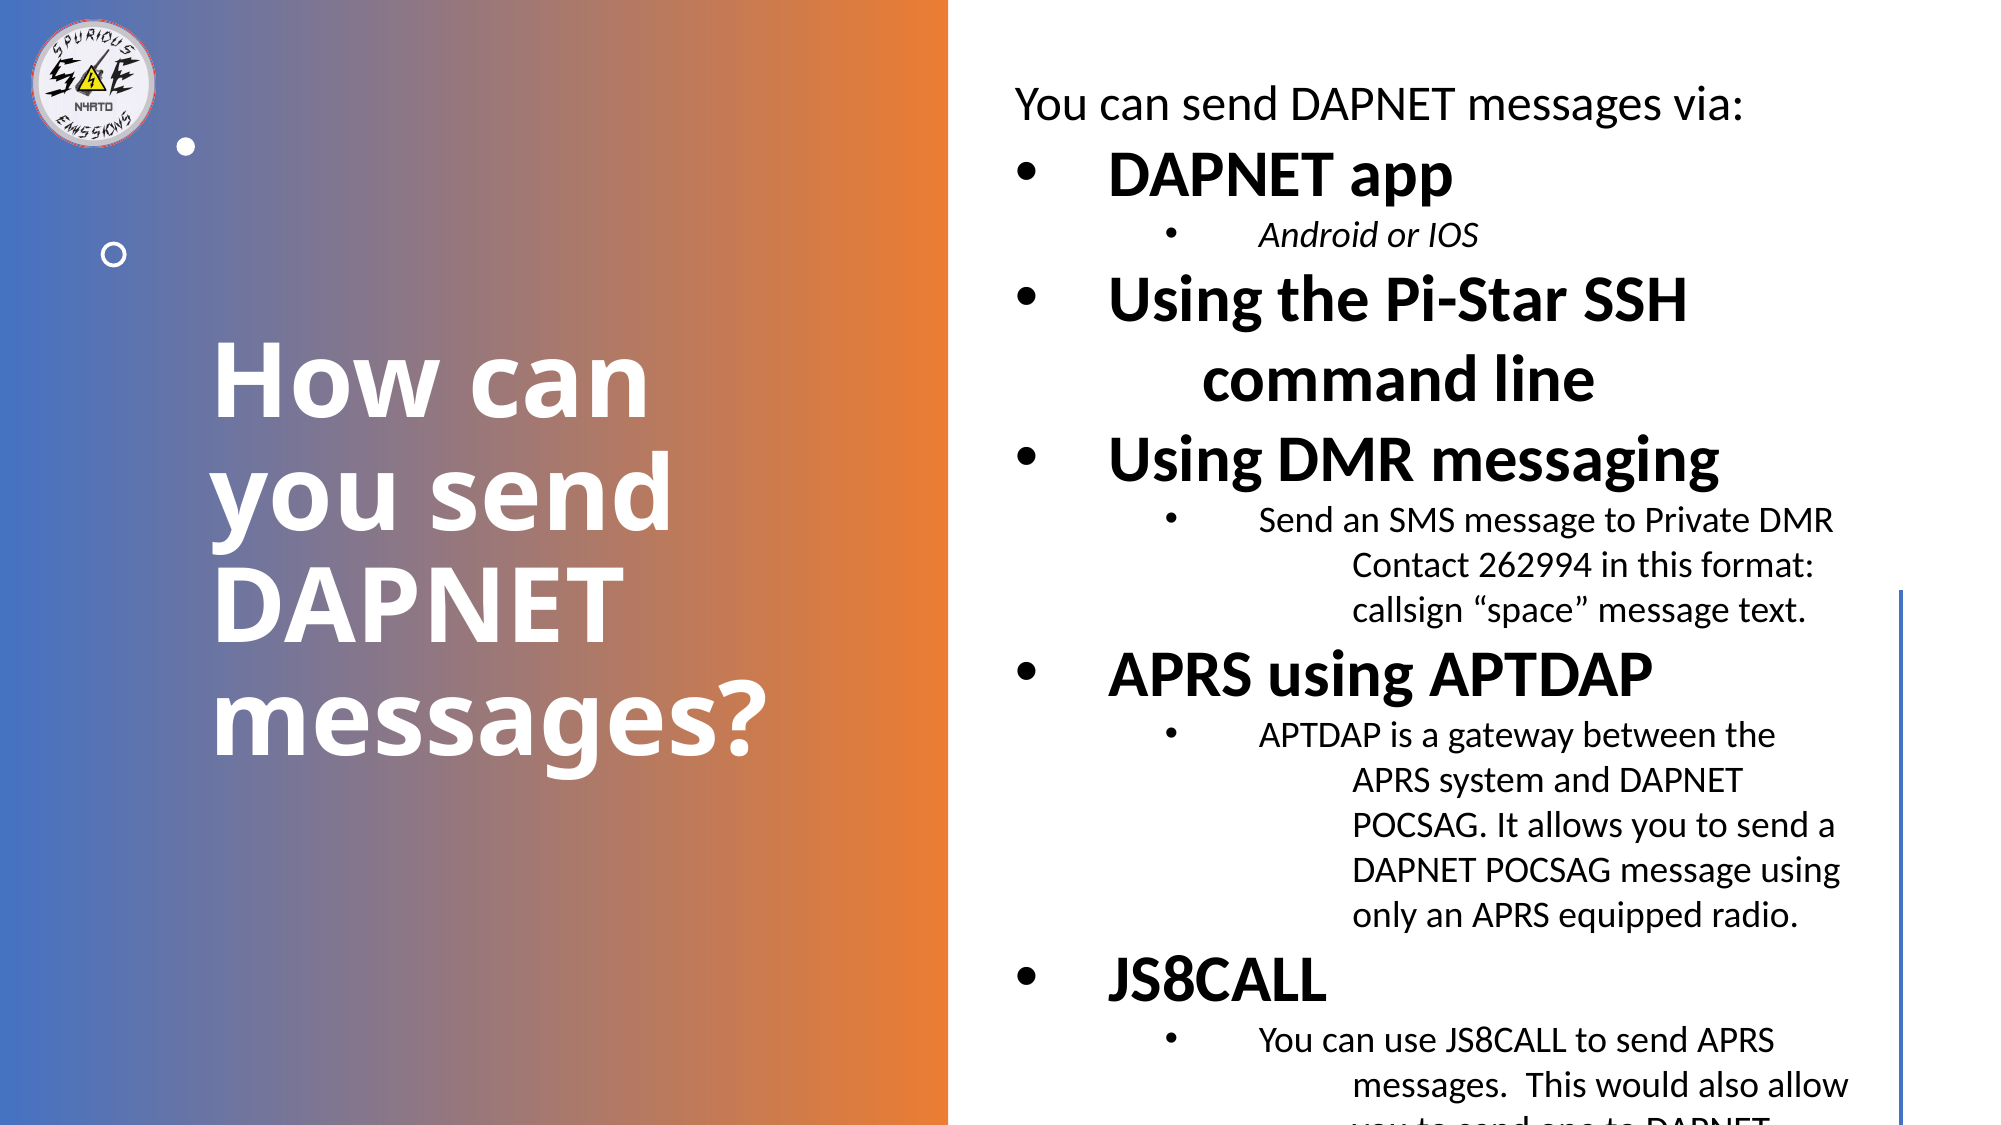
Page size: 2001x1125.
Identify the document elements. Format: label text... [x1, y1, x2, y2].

text_box You can send DAPNET messages via: DAPNET app Android or IOS Using the Pi-Star SSH command line Using DMR messaging Send an SMS message to Private DMR Contact 262994 in this format: callsign “space” message text. APRS using APTDAP APTDAP is a gateway between the APRS system and DAPNET POCSAG. It allows you to send a DAPNET POCSAG message using only an APRS equipped radio. JS8CALL You can use JS8CALL to send APRS messages. This would also allow you to send one to DAPNET. [999, 62, 1879, 1123]
title How can you send DAPNET messages? [194, 62, 853, 1043]
text_box [0, 0, 2000, 1125]
picture [31, 19, 156, 148]
